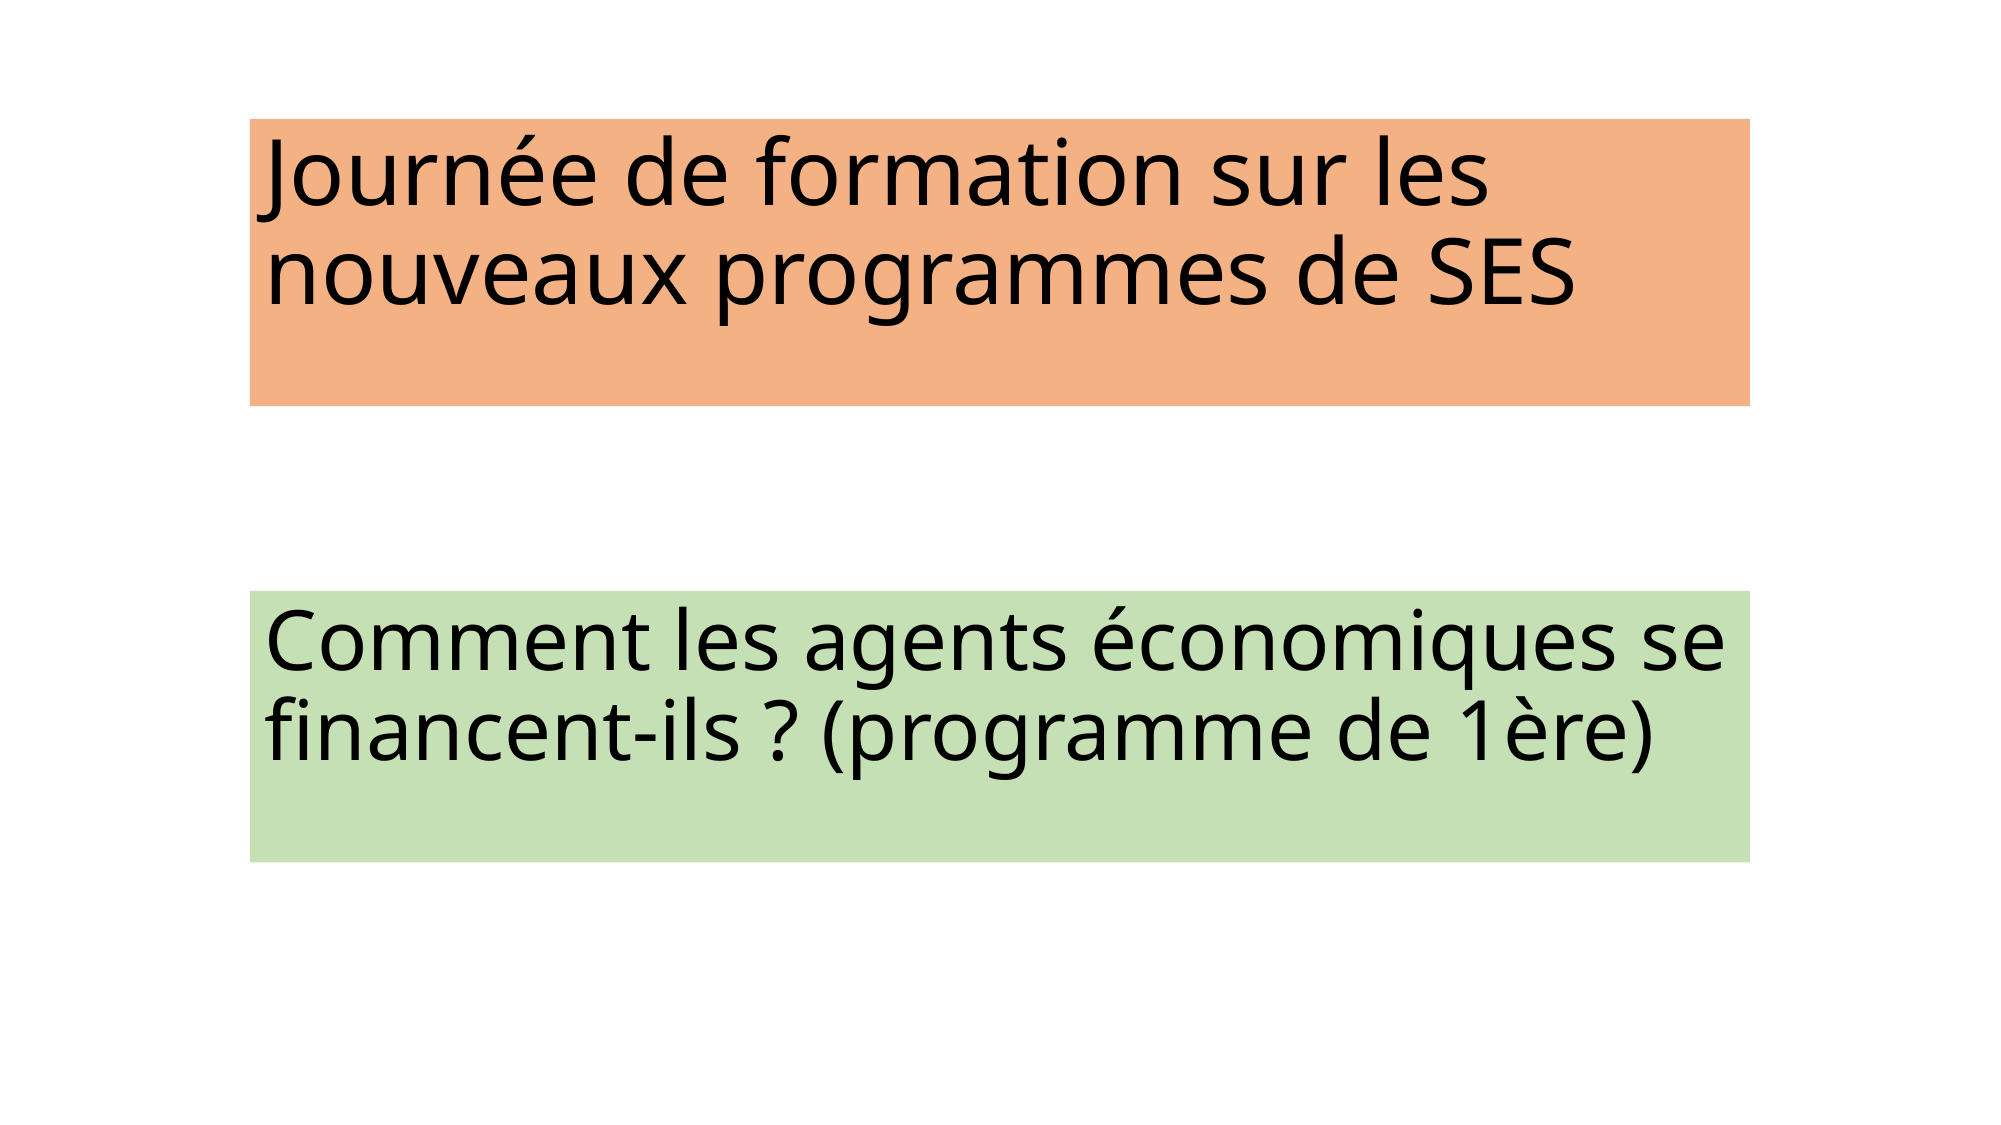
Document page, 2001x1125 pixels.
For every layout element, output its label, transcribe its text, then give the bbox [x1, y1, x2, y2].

title Journée de formation sur les nouveaux programmes de SES [249, 118, 1750, 407]
subtitle Comment les agents économiques se financent-ils ? (programme de 1ère) [249, 590, 1750, 863]
